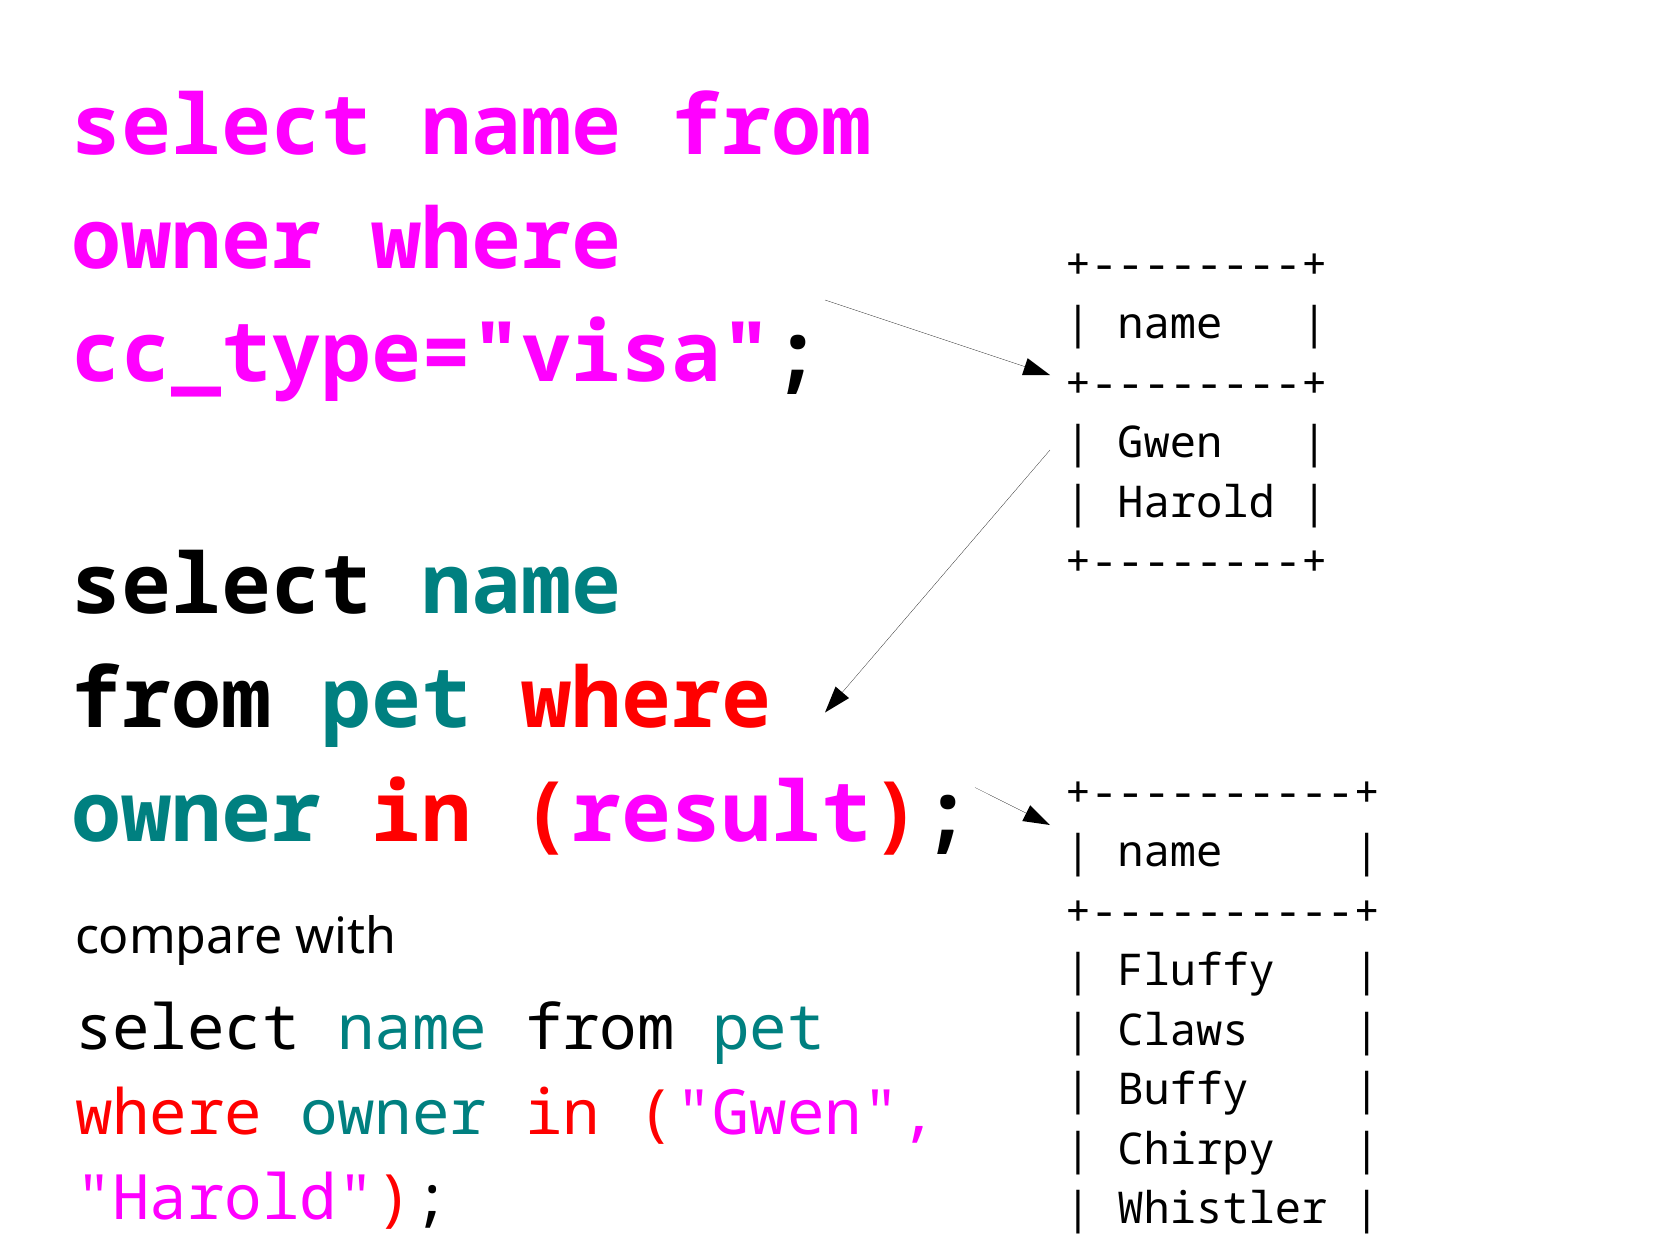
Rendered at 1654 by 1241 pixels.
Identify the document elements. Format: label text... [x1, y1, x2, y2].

text_box select name from pet where owner in (result); [71, 525, 976, 814]
text_box select name from owner where cc_type="visa"; [71, 65, 901, 354]
text_box compare with select name from pet where owner in ("Gwen", "Harold"); [75, 900, 938, 1179]
text_box +----------+ | name | +----------+ | Fluffy | | Claws | | Buffy | | Chirpy | | Whistler | +----------+ [1050, 753, 1576, 1201]
text_box +--------+ | name | +--------+ | Gwen | | Harold | +--------+ [1049, 225, 1576, 659]
